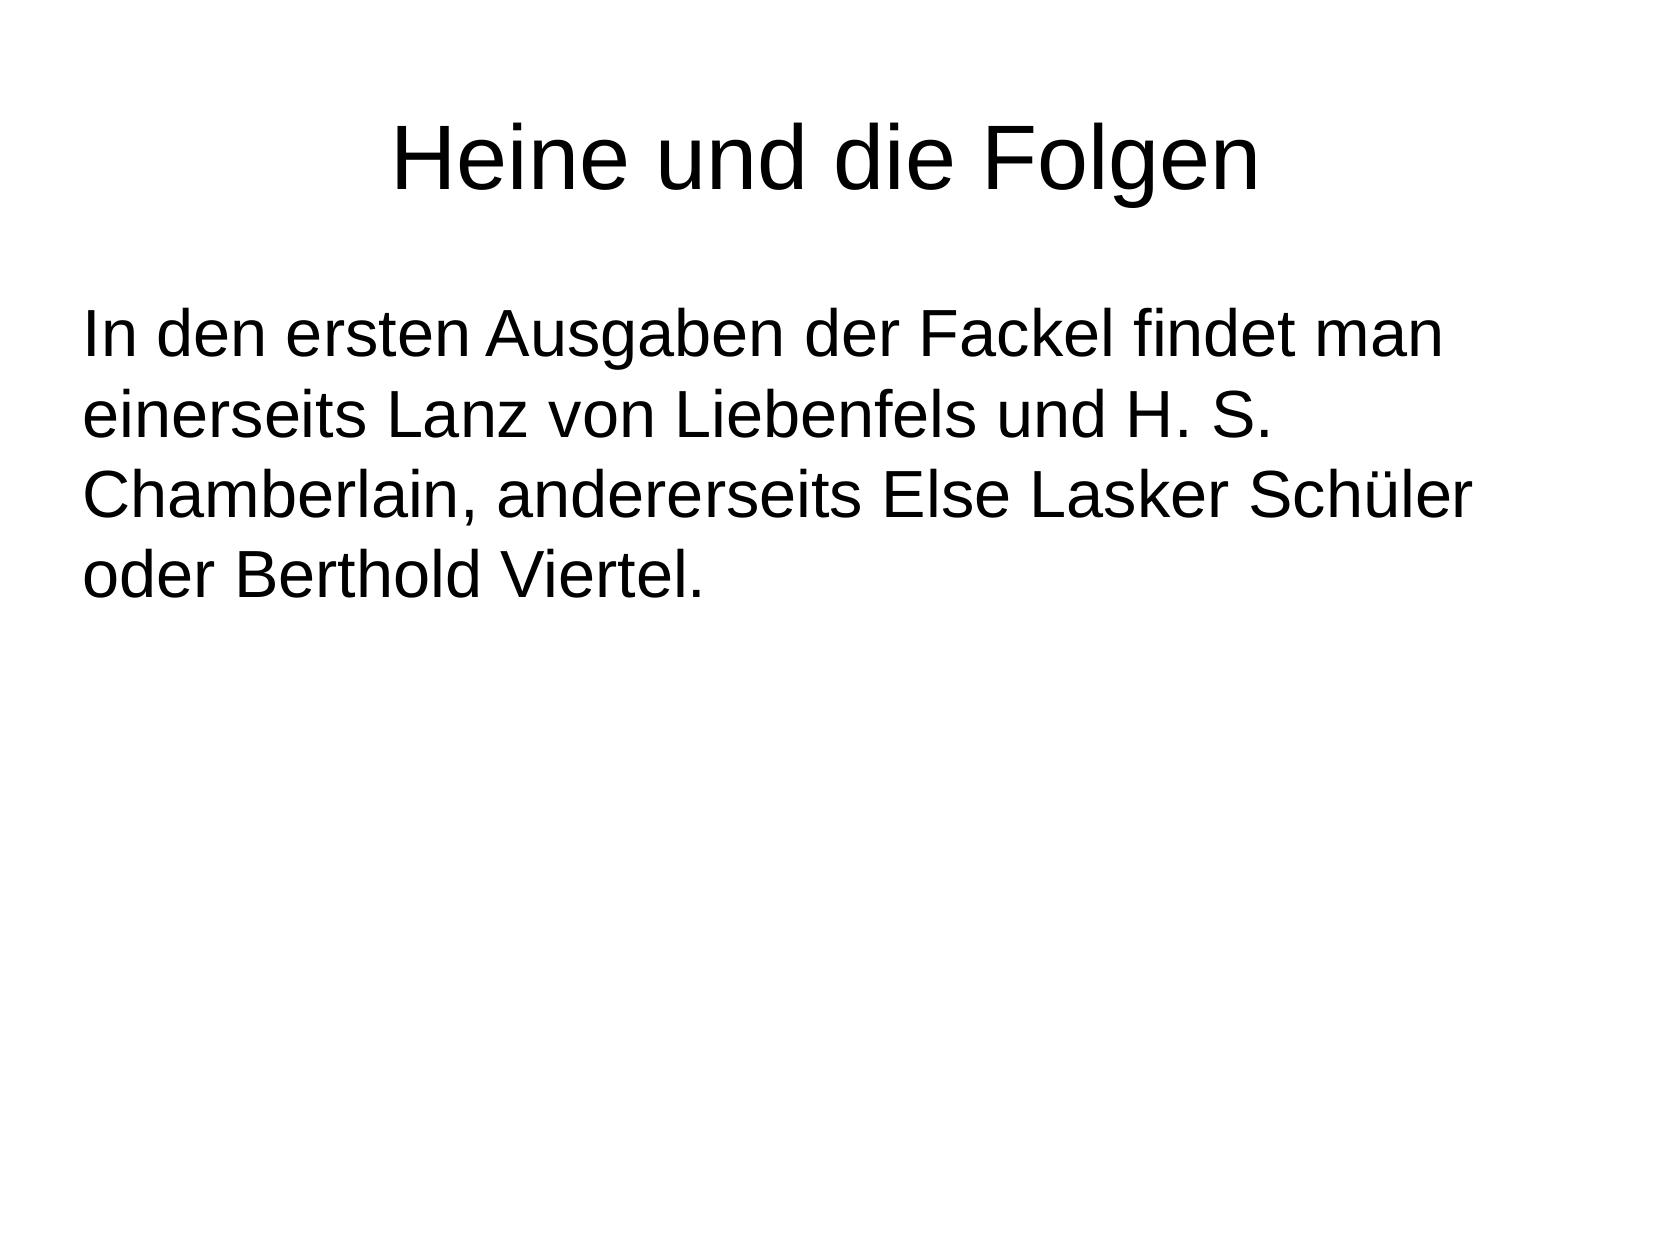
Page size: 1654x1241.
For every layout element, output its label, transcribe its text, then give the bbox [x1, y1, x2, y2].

list In den ersten Ausgaben der Fackel findet man einerseits Lanz von Liebenfels und H. S. Chamberlain, andererseits Else Lasker Schüler oder Berthold Viertel. [82, 290, 1571, 1010]
title Heine und die Folgen [82, 49, 1571, 257]
